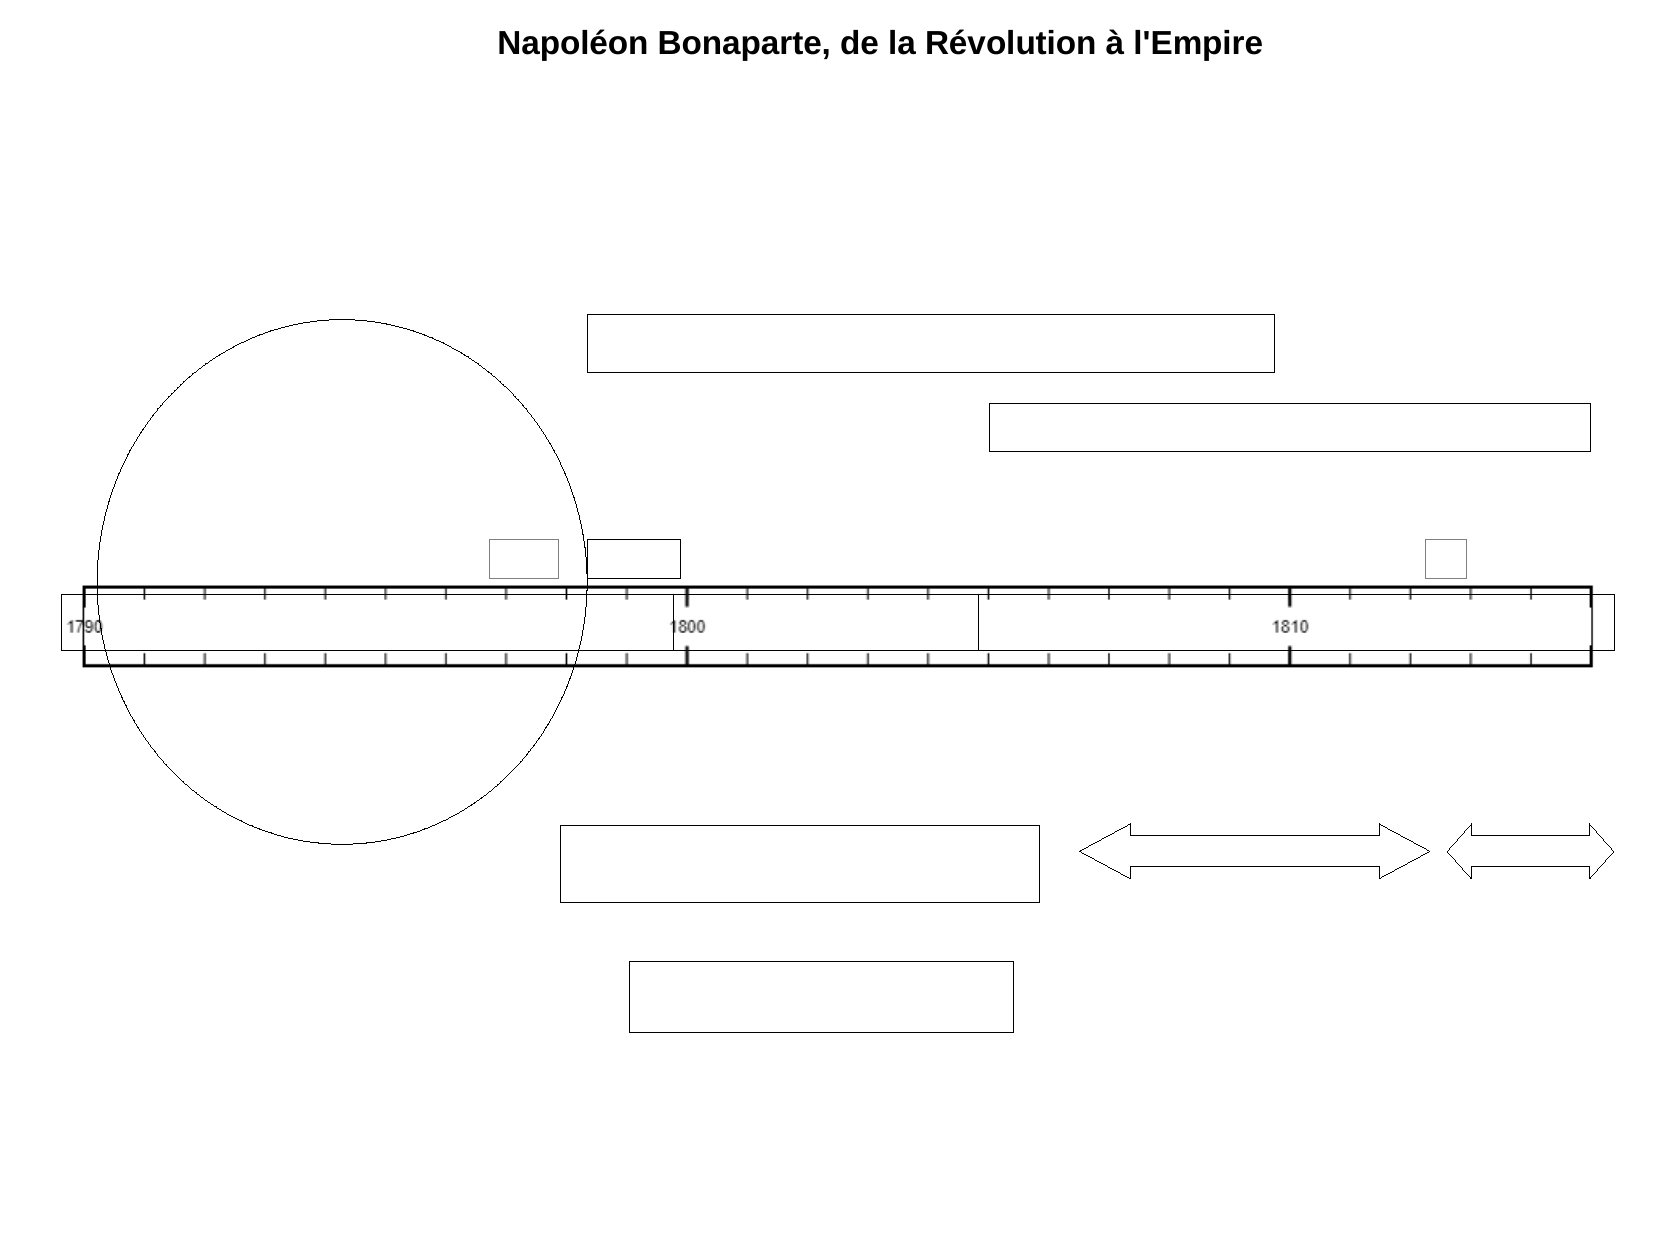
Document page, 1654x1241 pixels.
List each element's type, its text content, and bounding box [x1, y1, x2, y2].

text_box Napoléon Bonaparte, de la Révolution à l'Empire [479, 13, 1282, 73]
text_box [989, 403, 1591, 452]
picture [61, 651, 1615, 677]
picture [98, 578, 587, 594]
picture [61, 578, 97, 594]
text_box [560, 825, 1040, 903]
picture [979, 595, 1614, 650]
picture [587, 578, 1615, 594]
picture [674, 595, 978, 650]
picture [62, 595, 673, 650]
